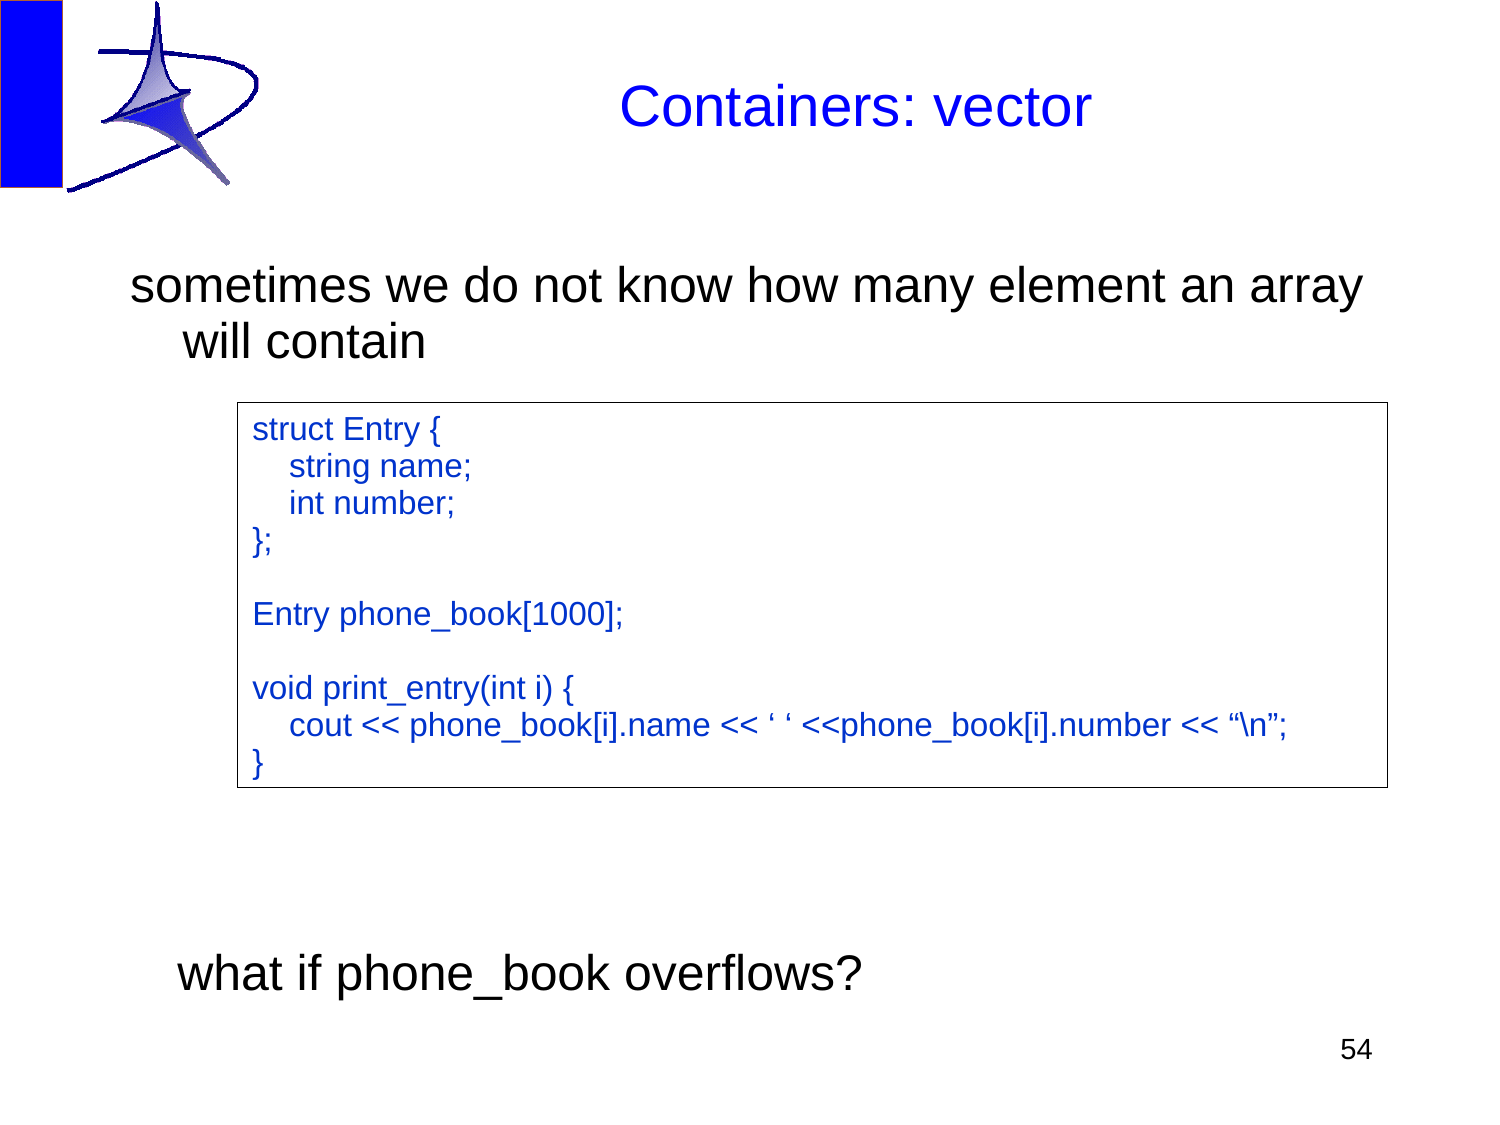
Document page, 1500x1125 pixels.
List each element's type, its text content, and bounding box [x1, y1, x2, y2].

text_box struct Entry { string name; int number; }; Entry phone_book[1000]; void print_entry(int i) { cout << phone_book[i].name << ‘ ‘ <<phone_book[i].number << “\n”; } [237, 402, 1388, 788]
picture [62, 0, 263, 197]
list sometimes we do not know how many element an array will contain [112, 249, 1450, 417]
title Containers: vector [262, 24, 1450, 188]
text_box what if phone_book overflows? [162, 937, 1438, 1026]
